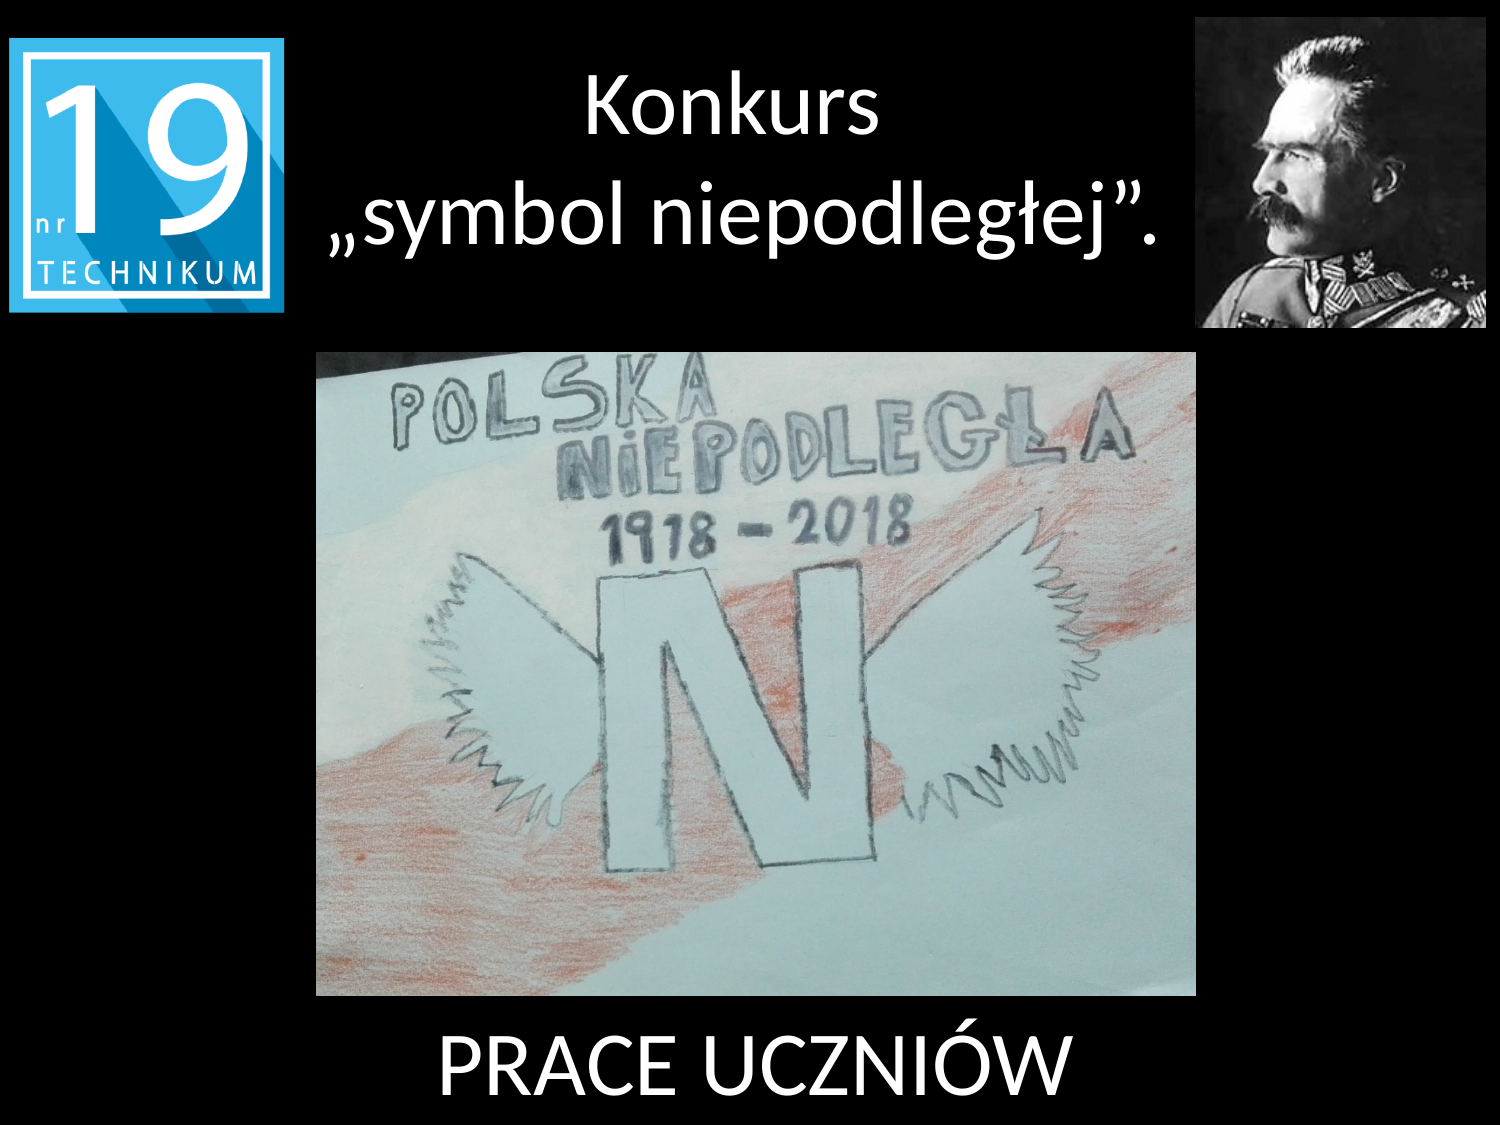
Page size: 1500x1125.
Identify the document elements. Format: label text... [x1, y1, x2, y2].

picture [316, 352, 1196, 997]
subtitle PRACE UCZNIÓW [304, 996, 1207, 1090]
picture [0, 18, 323, 340]
picture [1195, 17, 1486, 329]
title Konkurs „symbol niepodległej”. [323, 35, 1195, 277]
